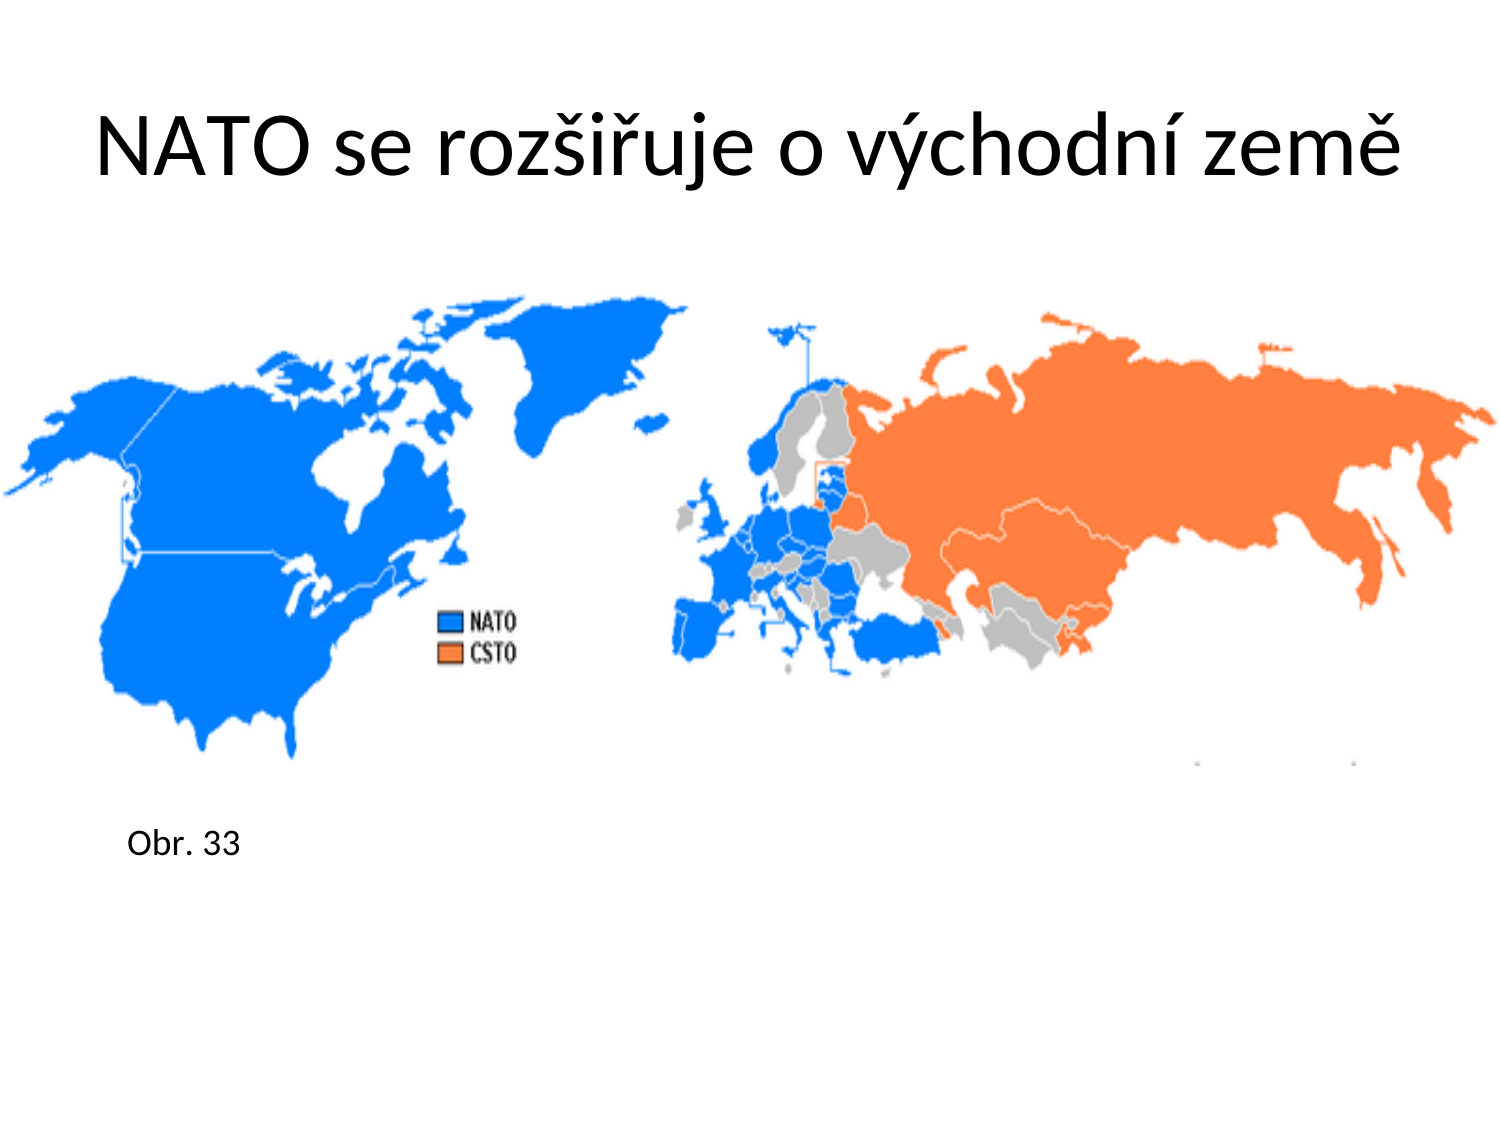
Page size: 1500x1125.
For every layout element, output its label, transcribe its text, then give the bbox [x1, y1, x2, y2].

title NATO se rozšiřuje o východní země [75, 45, 1426, 233]
text_box Obr. 33 [112, 810, 455, 872]
text_box [0, 290, 1500, 766]
